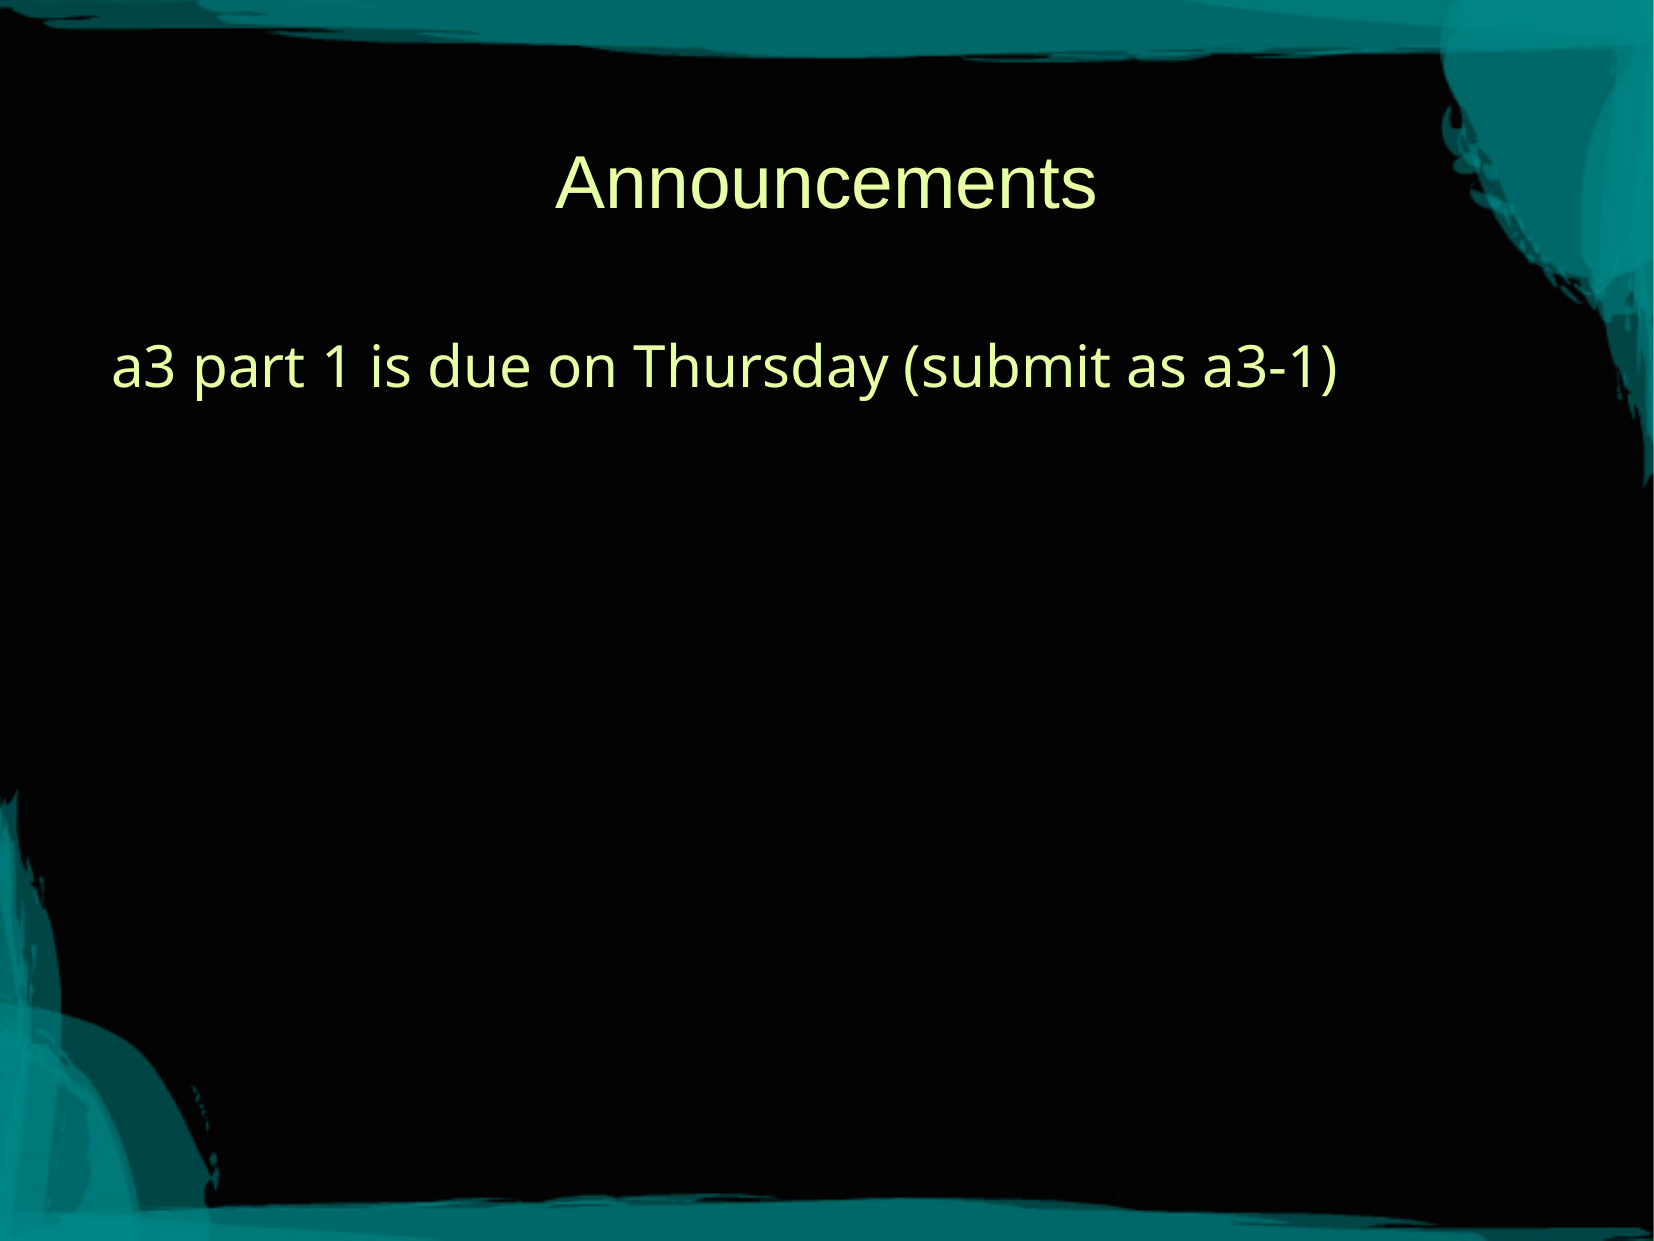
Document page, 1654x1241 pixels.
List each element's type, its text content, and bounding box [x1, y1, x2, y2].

list a3 part 1 is due on Thursday (submit as a3-1) [96, 317, 1558, 1241]
picture [0, 0, 1654, 1241]
title Announcements [96, 76, 1558, 290]
